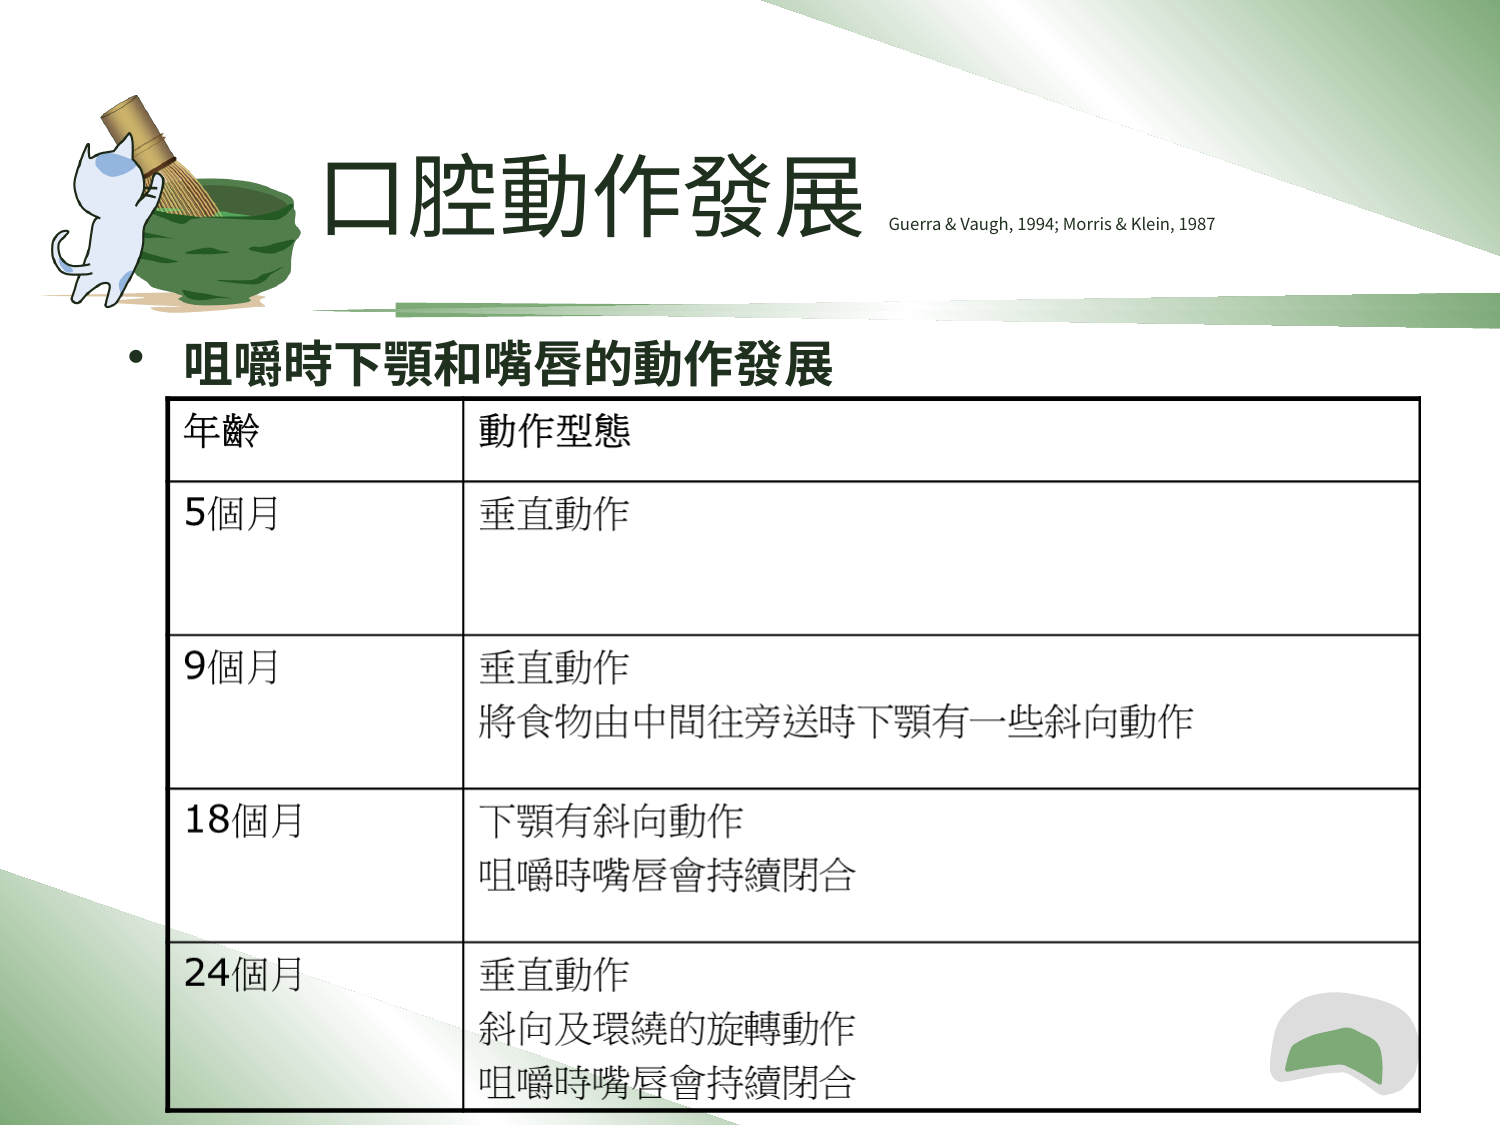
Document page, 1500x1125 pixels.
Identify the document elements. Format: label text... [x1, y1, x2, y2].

picture [159, 394, 1421, 1125]
list 咀嚼時下顎和嘴唇的動作發展 [112, 324, 1388, 1000]
picture [29, 90, 306, 318]
title 口腔動作發展Guerra & Vaugh, 1994; Morris & Klein, 1987 [301, 99, 1388, 288]
